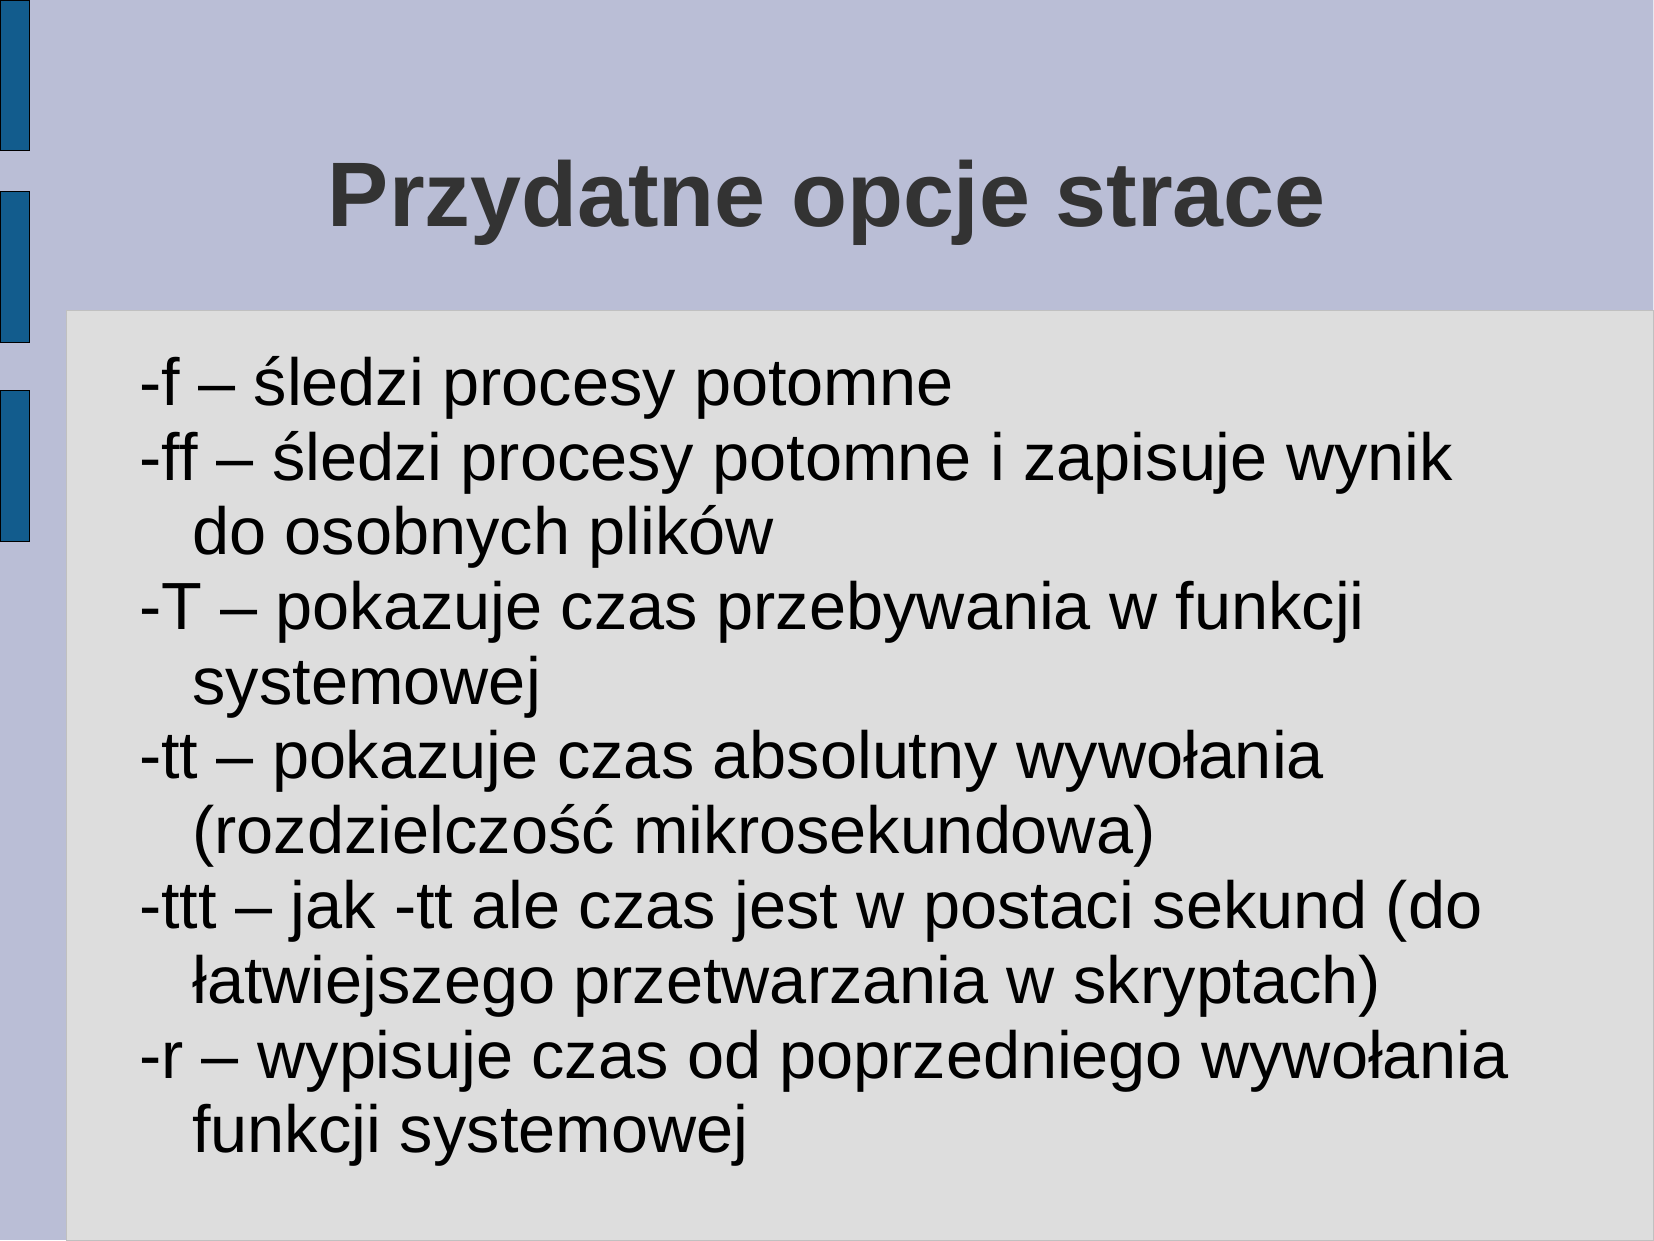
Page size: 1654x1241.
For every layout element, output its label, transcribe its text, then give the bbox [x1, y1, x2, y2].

title Przydatne opcje strace [121, 91, 1534, 299]
list -f – śledzi procesy potomne -ff – śledzi procesy potomne i zapisuje wynik do osobnych plików -T – pokazuje czas przebywania w funkcji systemowej -tt – pokazuje czas absolutny wywołania (rozdzielczość mikrosekundowa) -ttt – jak -tt ale czas jest w postaci sekund (do łatwiejszego przetwarzania w skryptach) -r – wypisuje czas od poprzedniego wywołania funkcji systemowej [121, 344, 1534, 1178]
